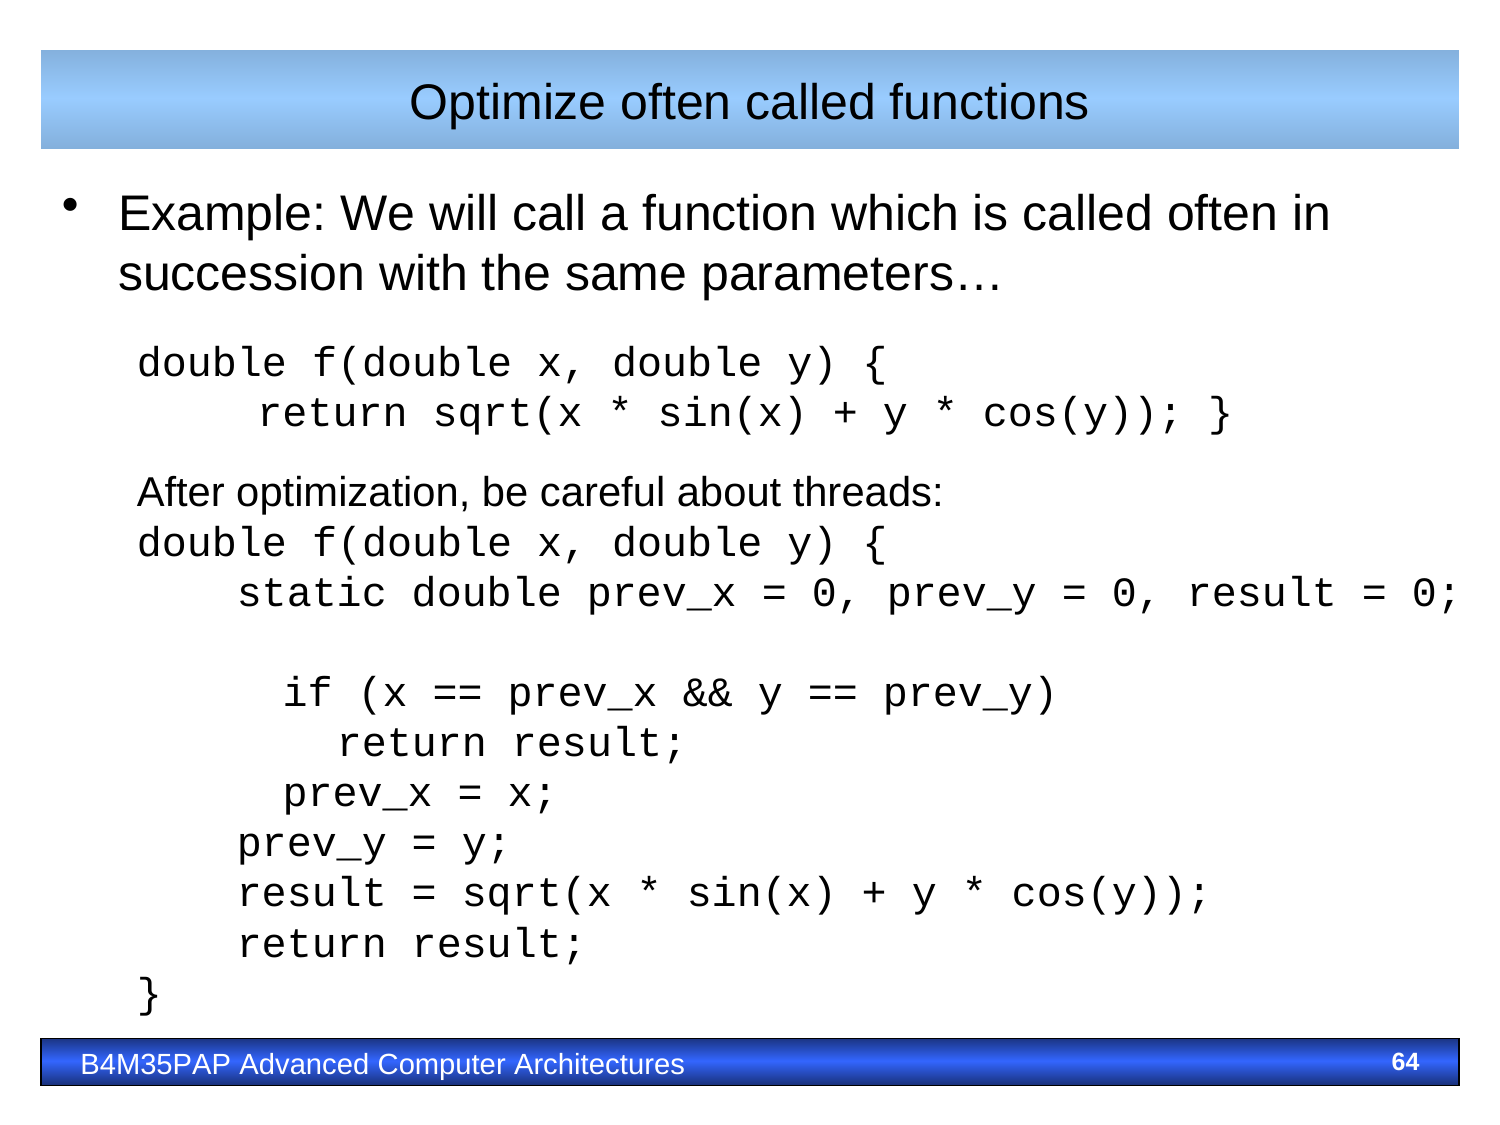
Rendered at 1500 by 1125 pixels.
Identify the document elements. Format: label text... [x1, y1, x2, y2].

title Optimize often called functions [41, 50, 1459, 149]
list Example: We will call a function which is called often in succession with the same parameters… double f(double x, double y) { return sqrt(x * sin(x) + y * cos(y)); } After optimization, be careful about threads: double f(double x, double y) { static double prev_x = 0, prev_y = 0, result = 0; if (x == prev_x && y == prev_y) return result; prev_x = x; prev_y = y; result = sqrt(x * sin(x) + y * cos(y)); return result; } [46, 172, 1500, 1000]
